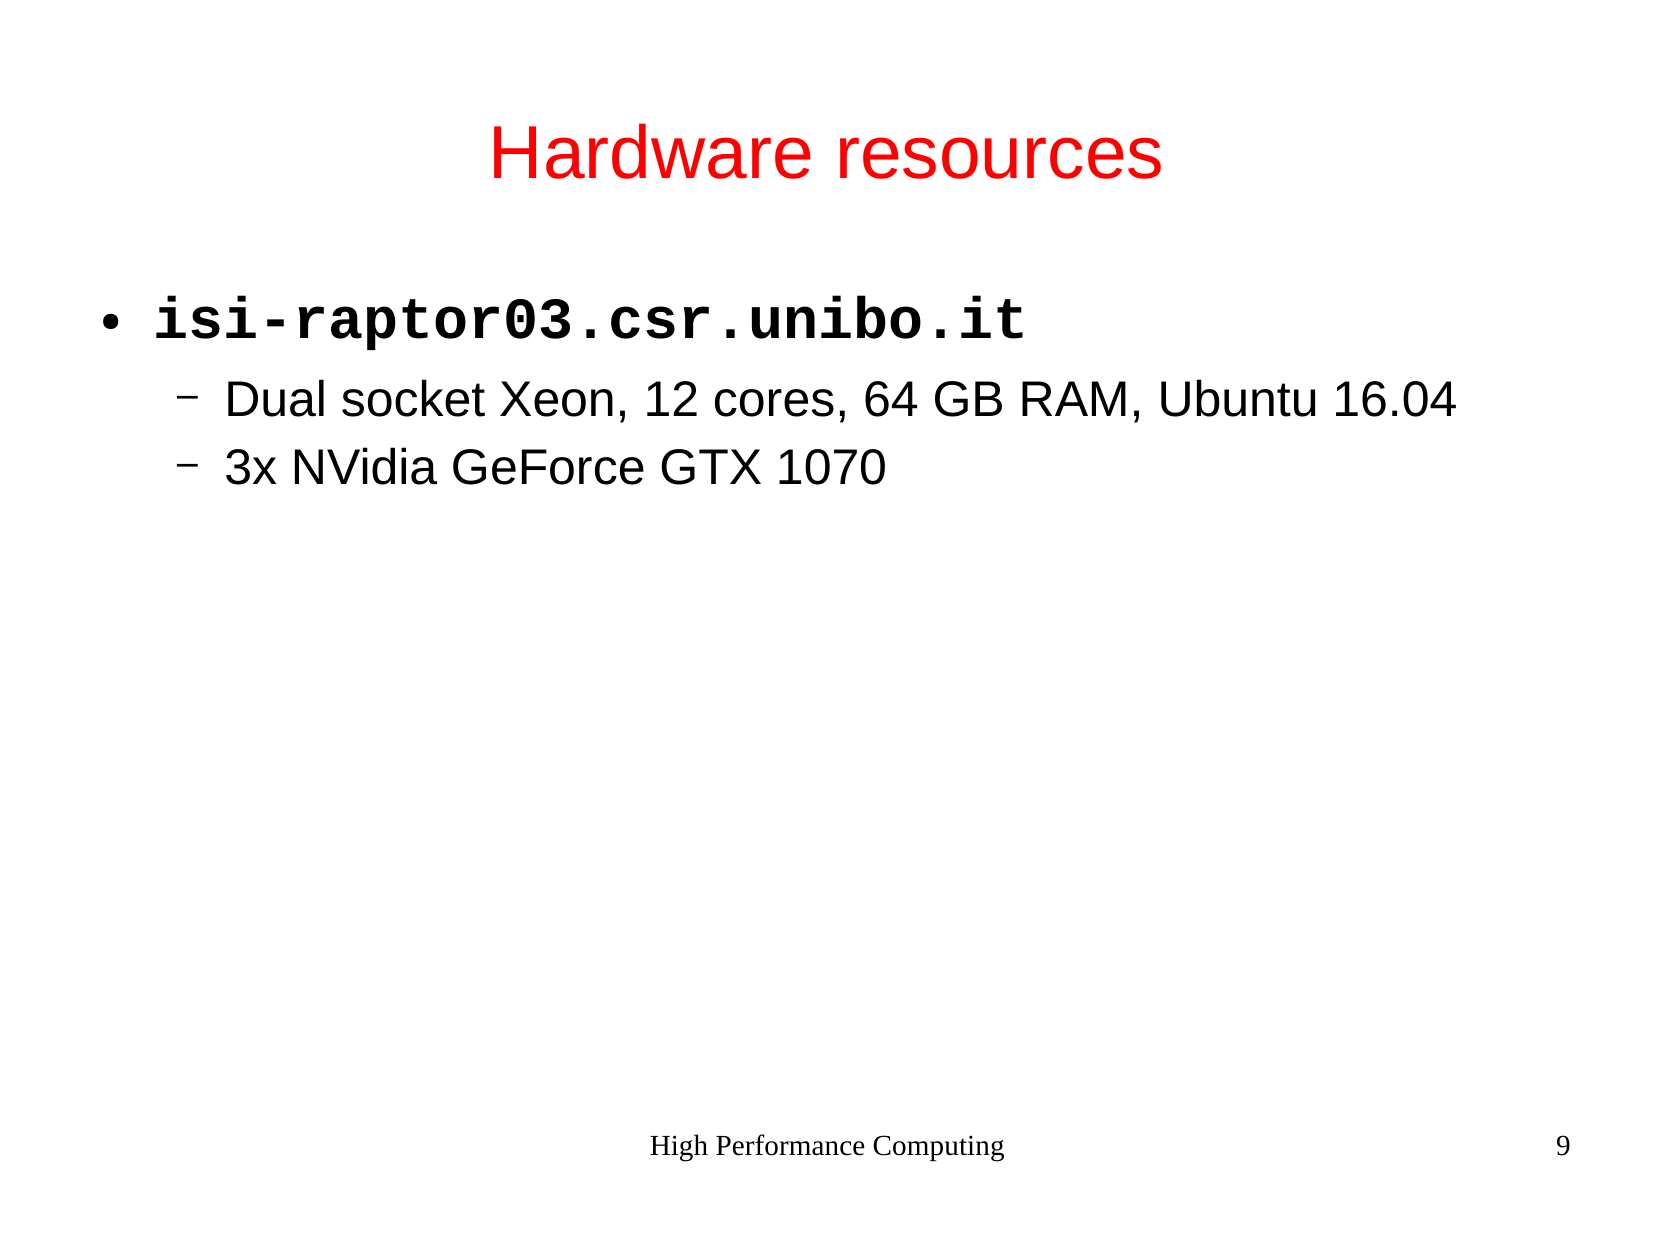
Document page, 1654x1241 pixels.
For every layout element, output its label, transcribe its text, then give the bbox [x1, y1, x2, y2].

title Hardware resources [82, 49, 1571, 257]
list isi-raptor03.csr.unibo.it Dual socket Xeon, 12 cores, 64 GB RAM, Ubuntu 16.04 3x NVidia GeForce GTX 1070 [82, 290, 1571, 1109]
